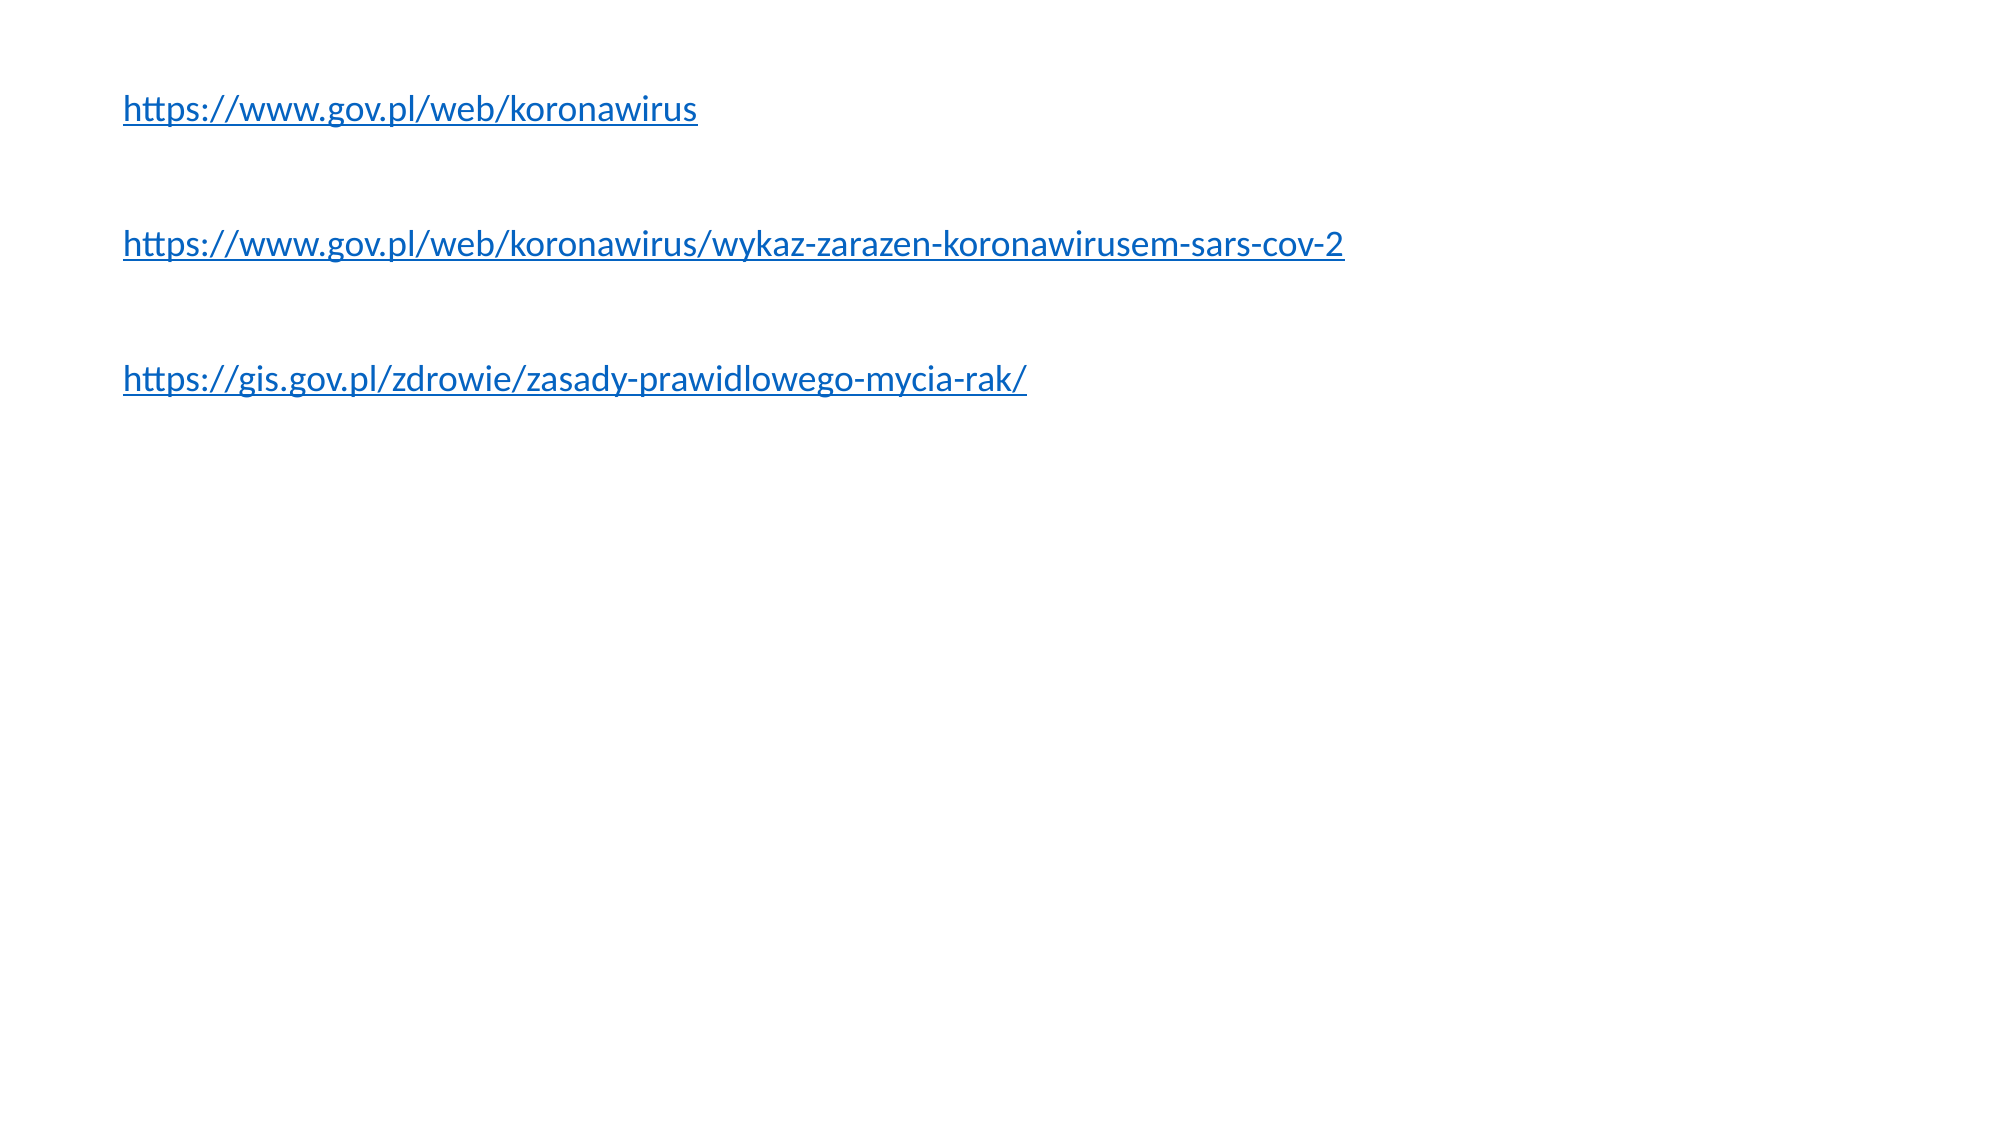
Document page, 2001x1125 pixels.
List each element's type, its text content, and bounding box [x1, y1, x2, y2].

text_box https://www.gov.pl/web/koronawirus https://www.gov.pl/web/koronawirus/wykaz-zarazen-koronawirusem-sars-cov-2 https://gis.gov.pl/zdrowie/zasady-prawidlowego-mycia-rak/ [108, 76, 1931, 454]
